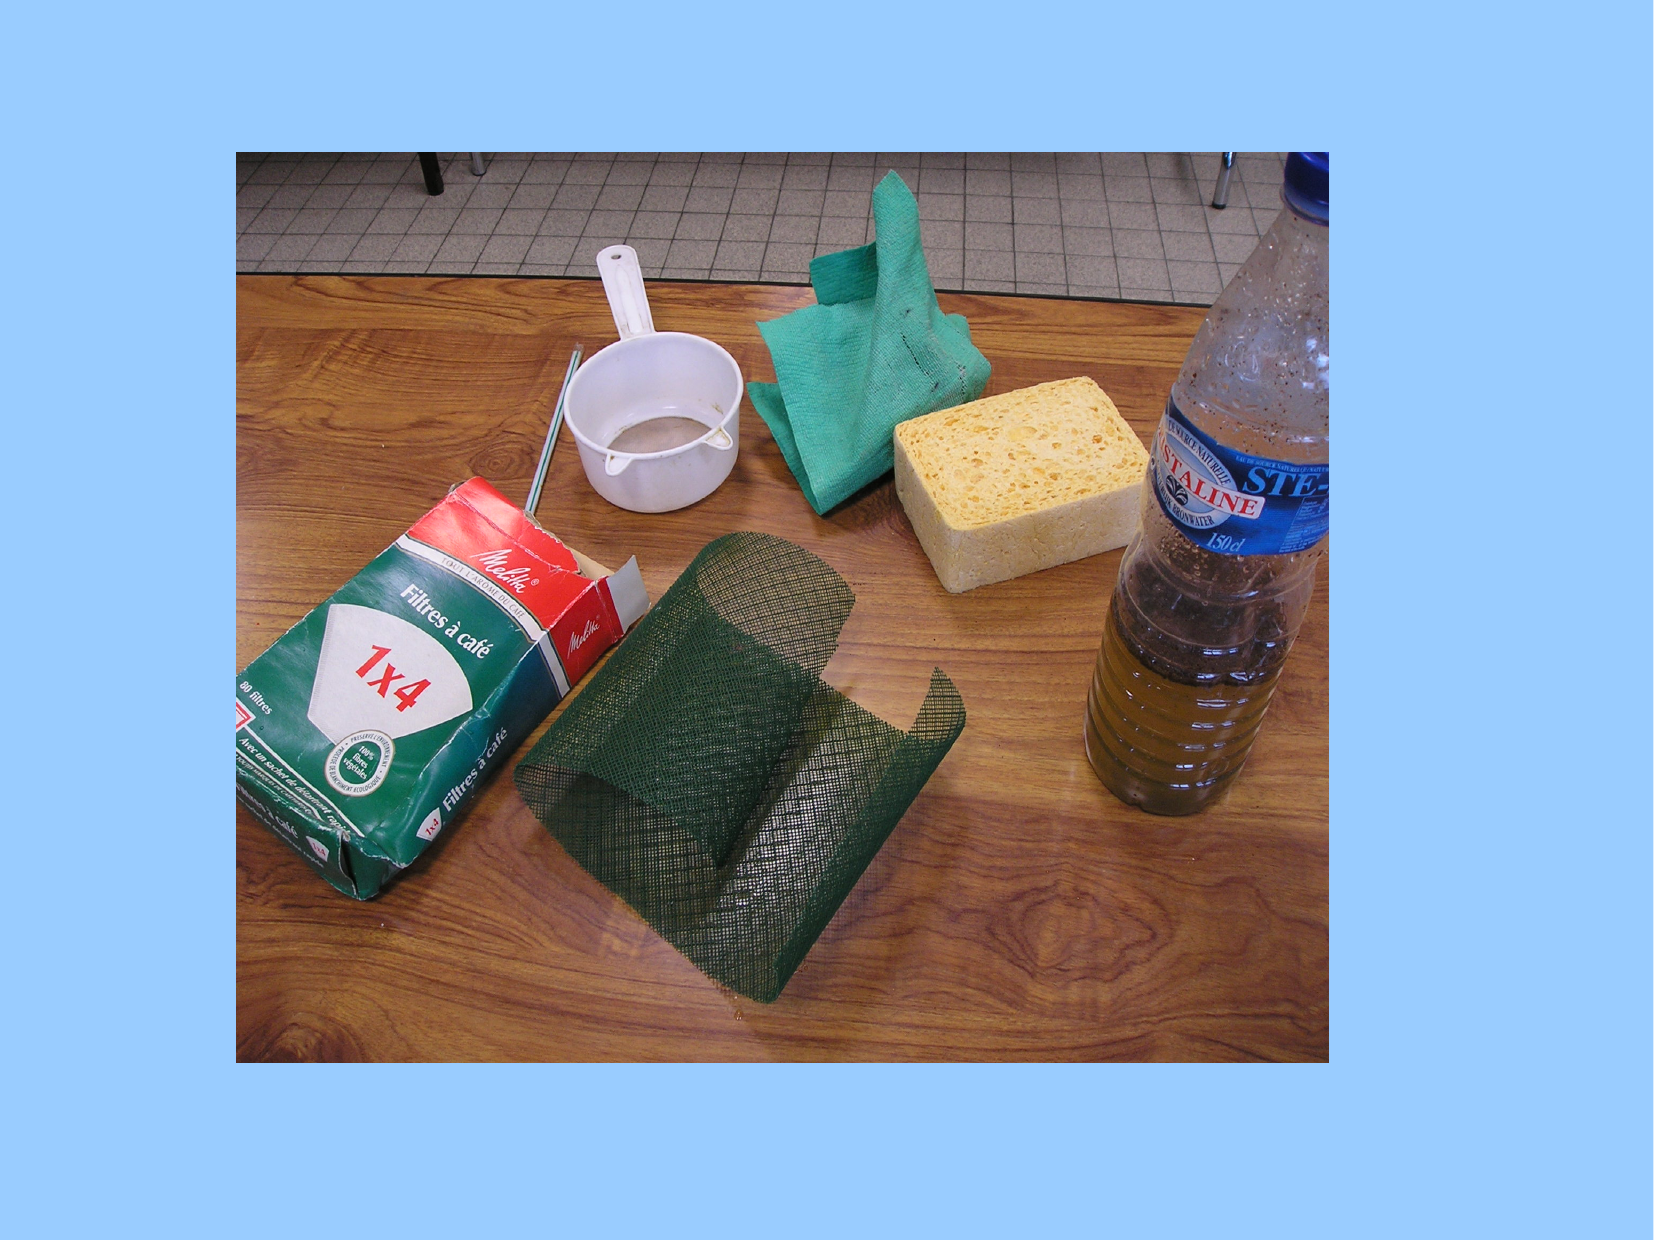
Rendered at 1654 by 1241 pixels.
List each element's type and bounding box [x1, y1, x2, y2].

picture [236, 152, 1329, 1063]
